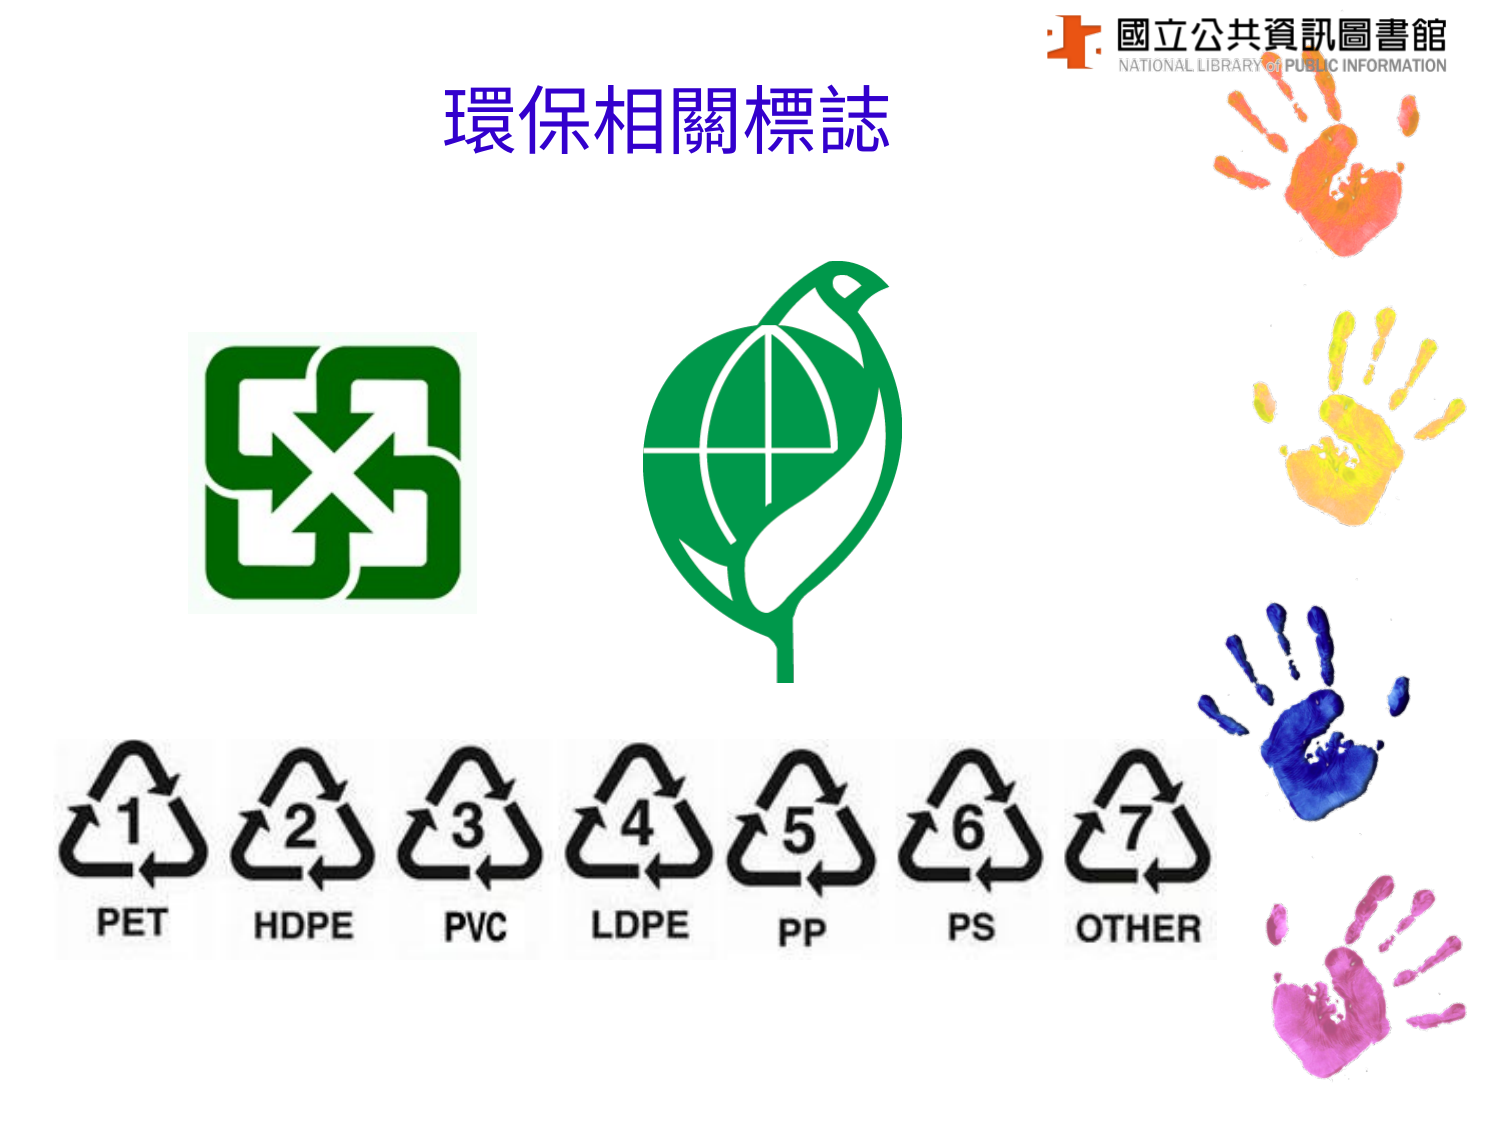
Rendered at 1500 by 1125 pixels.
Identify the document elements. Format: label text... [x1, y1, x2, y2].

title 環保相關標誌 [112, 24, 1176, 213]
picture [188, 332, 477, 614]
picture [53, 739, 1217, 960]
picture [643, 261, 902, 683]
